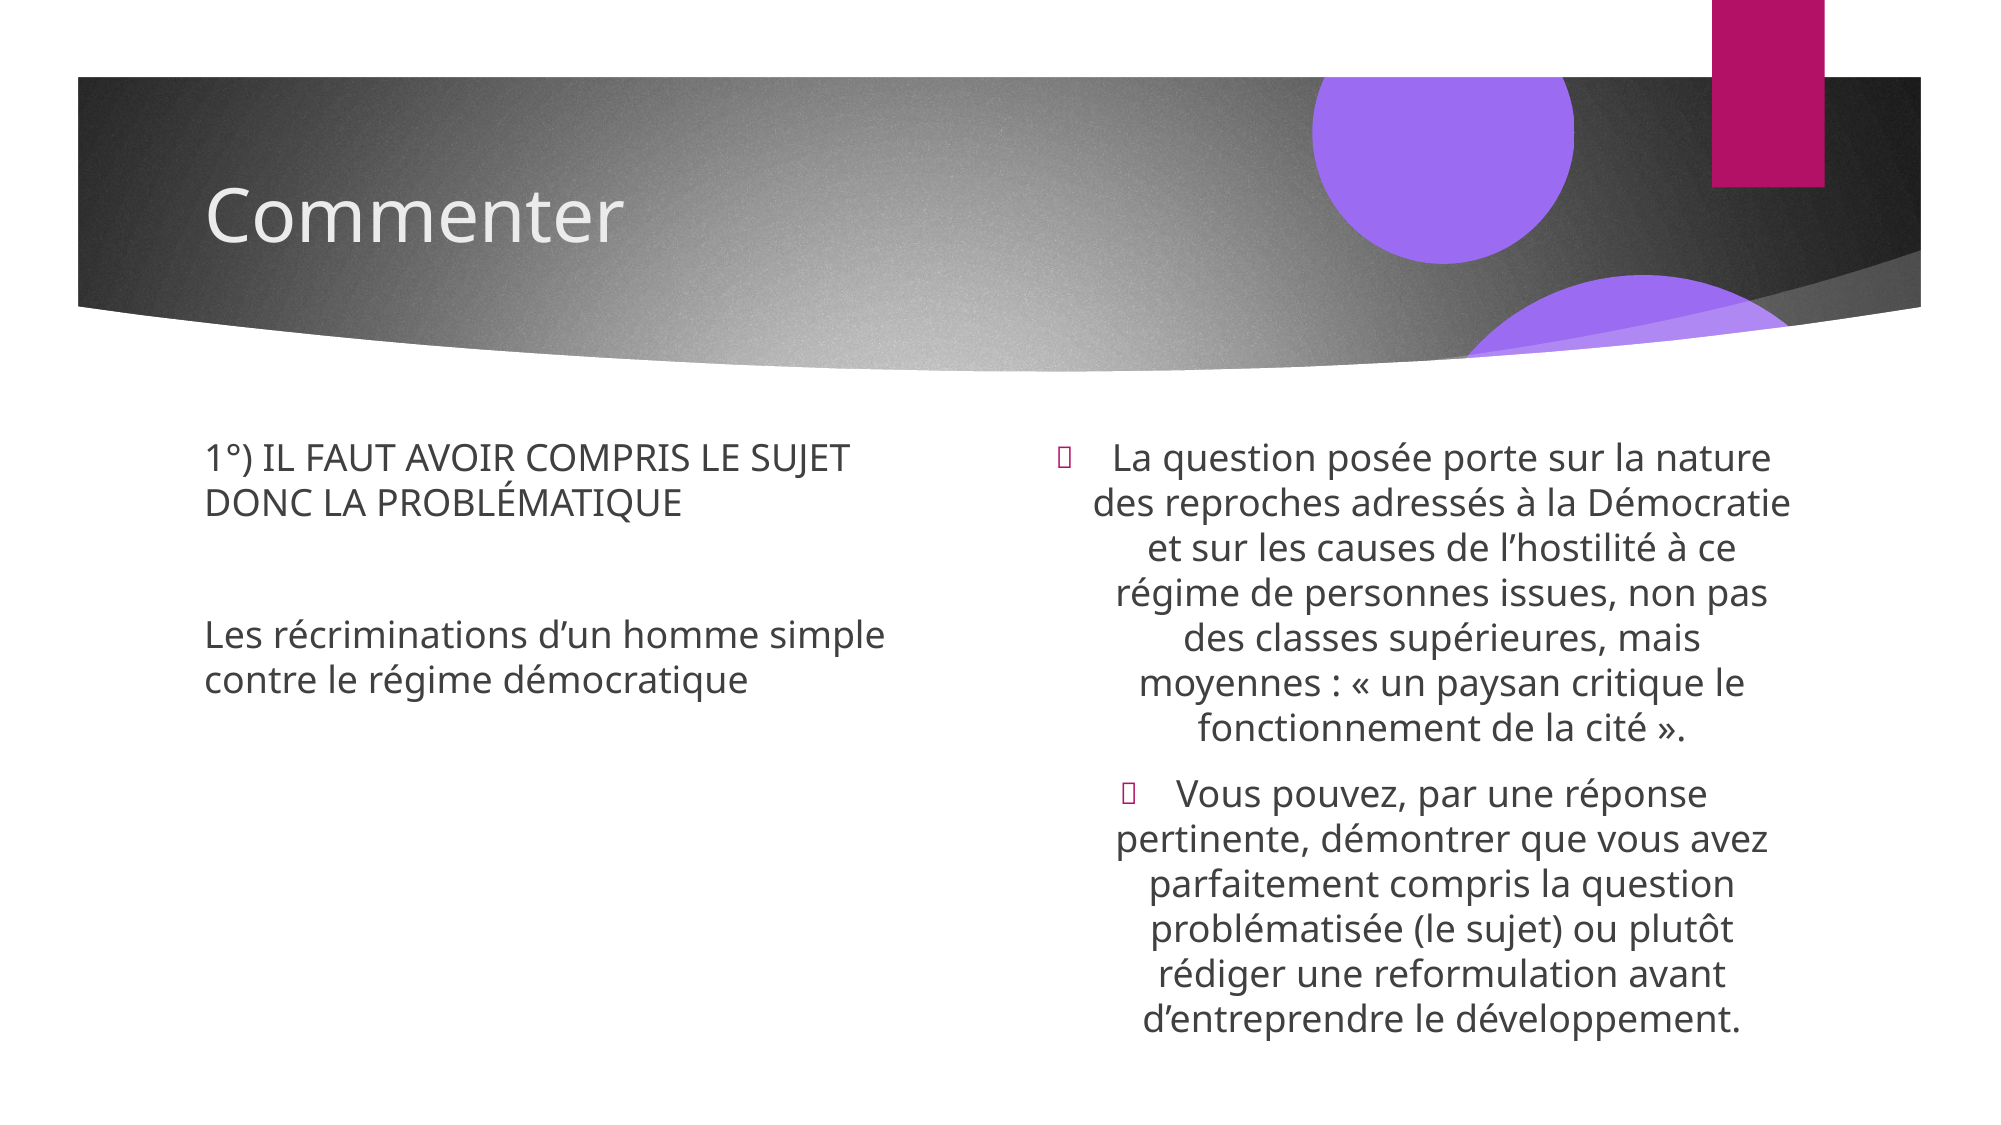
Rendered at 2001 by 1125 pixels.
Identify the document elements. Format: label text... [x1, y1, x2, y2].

picture [79, 78, 1613, 371]
picture [1564, 78, 1920, 300]
title Commenter [189, 159, 1627, 276]
list 1°) IL FAUT AVOIR COMPRIS LE SUJET DONC LA PROBLÉMATIQUE Les récriminations d’un homme simple contre le régime démocratique [189, 427, 981, 988]
list La question posée porte sur la nature des reproches adressés à la Démocratie et sur les causes de l’hostilité à ce régime de personnes issues, non pas des classes supérieures, mais moyennes : « un paysan critique le fonctionnement de la cité ». Vous pouvez, par une réponse pertinente, démontrer que vous avez parfaitement compris la question problématisée (le sujet) ou plutôt rédiger une reformulation avant d’entreprendre le développement. [1018, 427, 1810, 1080]
